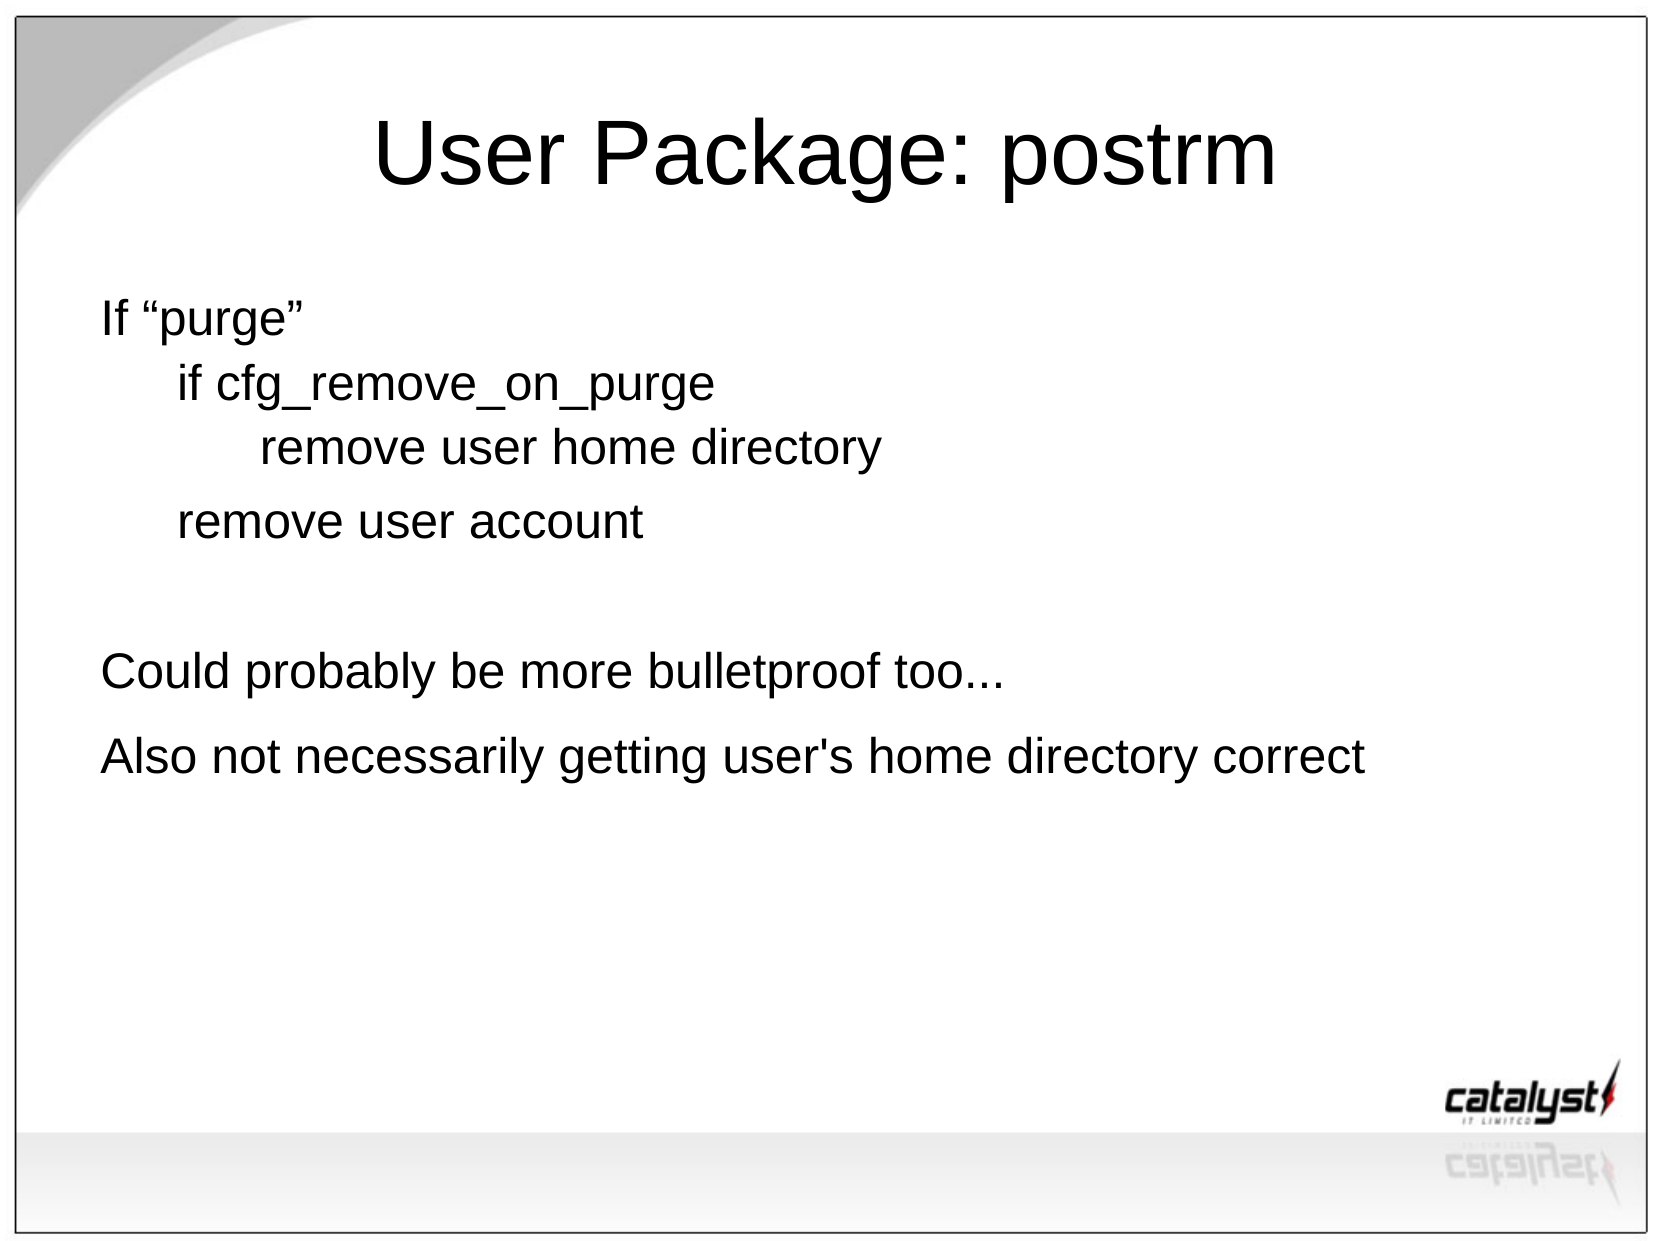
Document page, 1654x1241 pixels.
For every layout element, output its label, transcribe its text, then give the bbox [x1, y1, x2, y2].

picture [4, 5, 1654, 1241]
list If “purge” if cfg_remove_on_purge remove user home directory remove user account Could probably be more bulletproof too... Also not necessarily getting user's home directory correct [82, 290, 1571, 1094]
title User Package: postrm [82, 56, 1571, 250]
